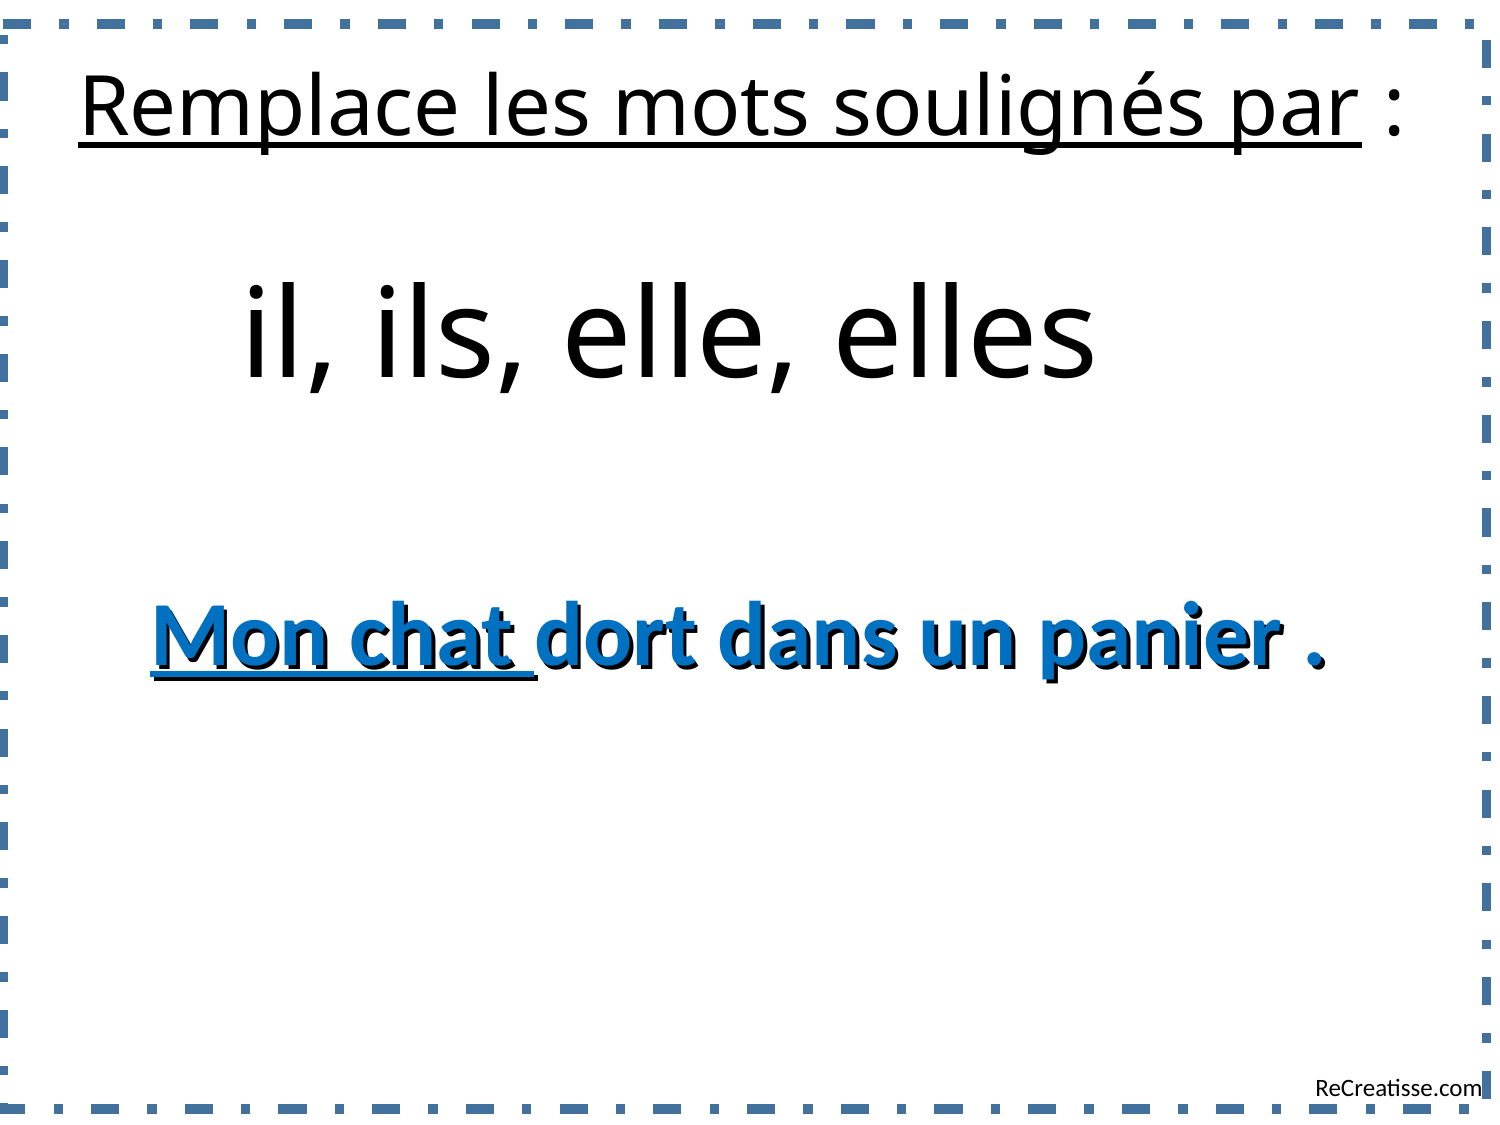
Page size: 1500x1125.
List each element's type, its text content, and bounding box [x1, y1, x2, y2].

text_box Remplace les mots soulignés par : il, ils, elle, elles [63, 45, 1500, 410]
text_box Mon chat dort dans un panier . [135, 567, 1343, 692]
text_box ReCreatisse.com [1300, 1064, 1498, 1109]
